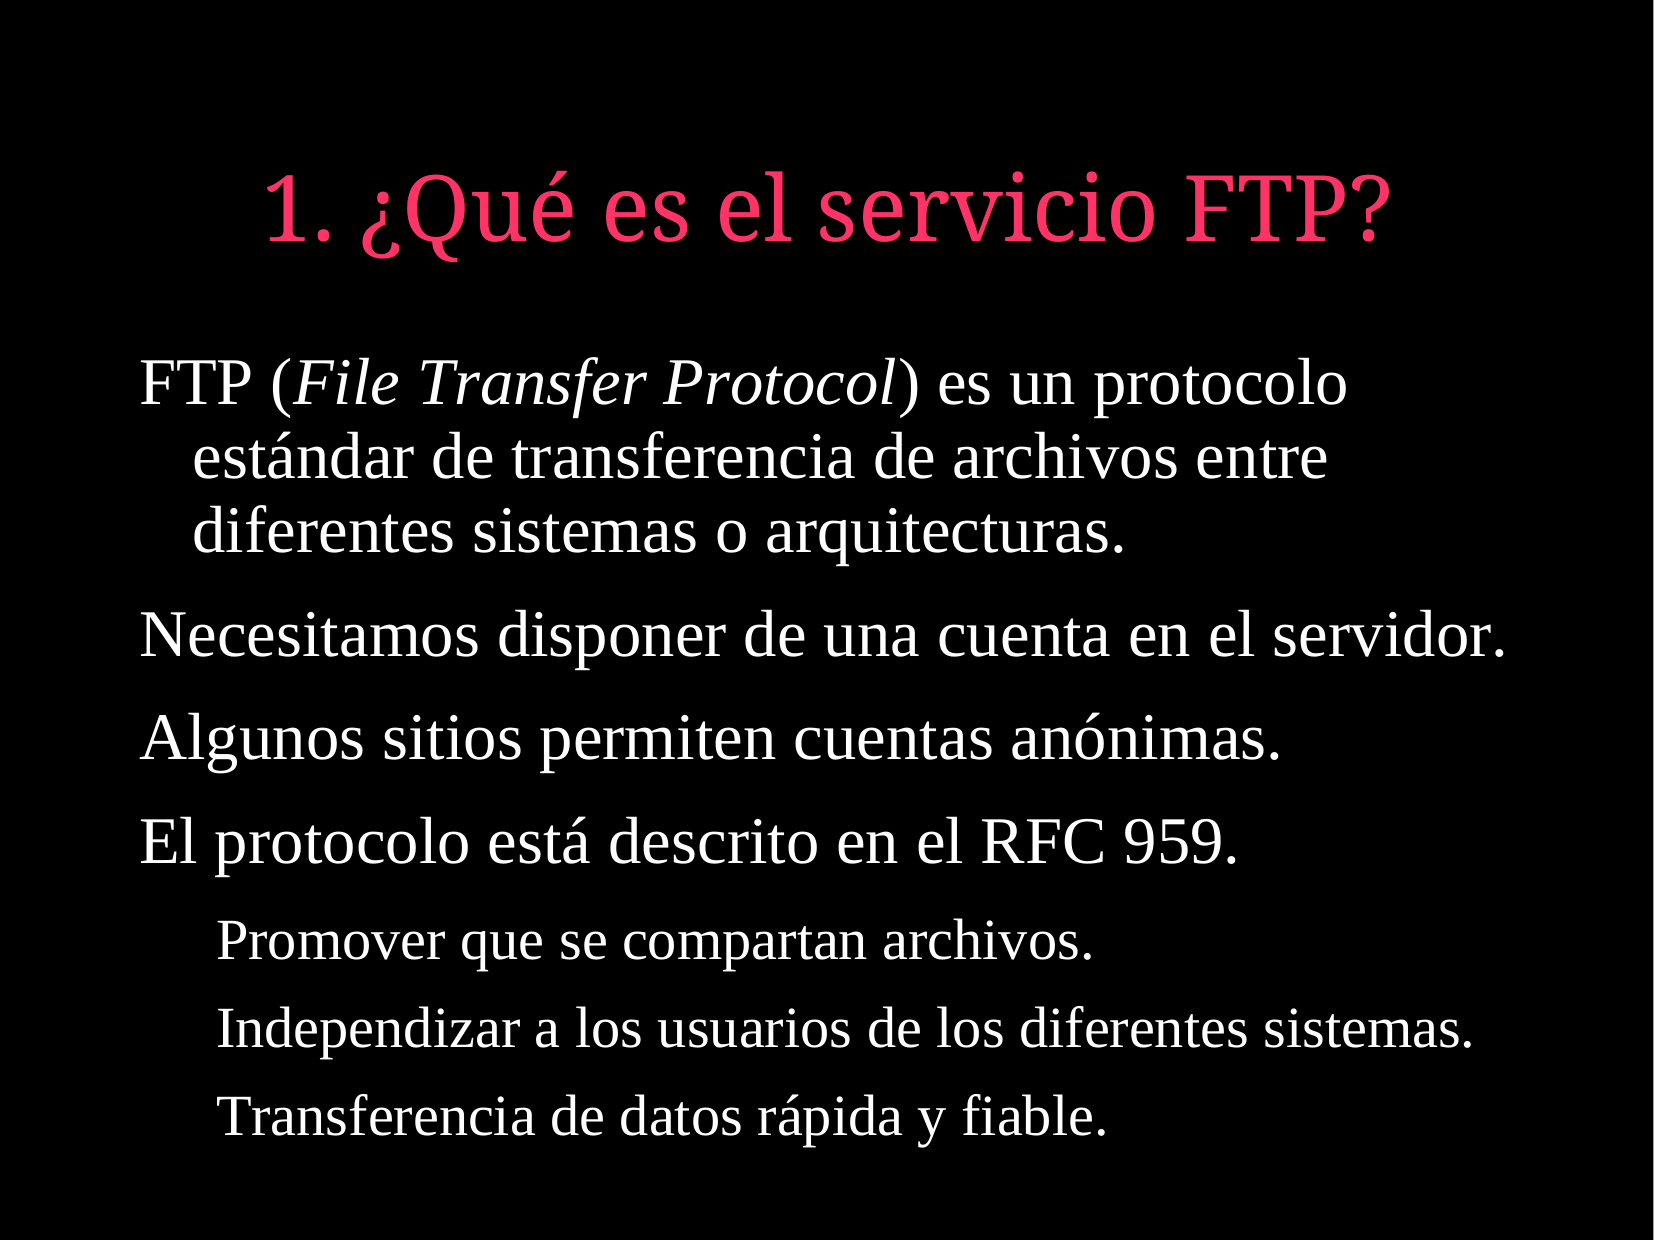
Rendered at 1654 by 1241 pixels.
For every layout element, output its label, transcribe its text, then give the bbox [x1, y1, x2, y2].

list FTP (File Transfer Protocol) es un protocolo estándar de transferencia de archivos entre diferentes sistemas o arquitecturas. Necesitamos disponer de una cuenta en el servidor. Algunos sitios permiten cuentas anónimas. El protocolo está descrito en el RFC 959. Promover que se compartan archivos. Independizar a los usuarios de los diferentes sistemas. Transferencia de datos rápida y fiable. [121, 344, 1534, 1226]
title 1. ¿Qué es el servicio FTP? [121, 102, 1534, 311]
